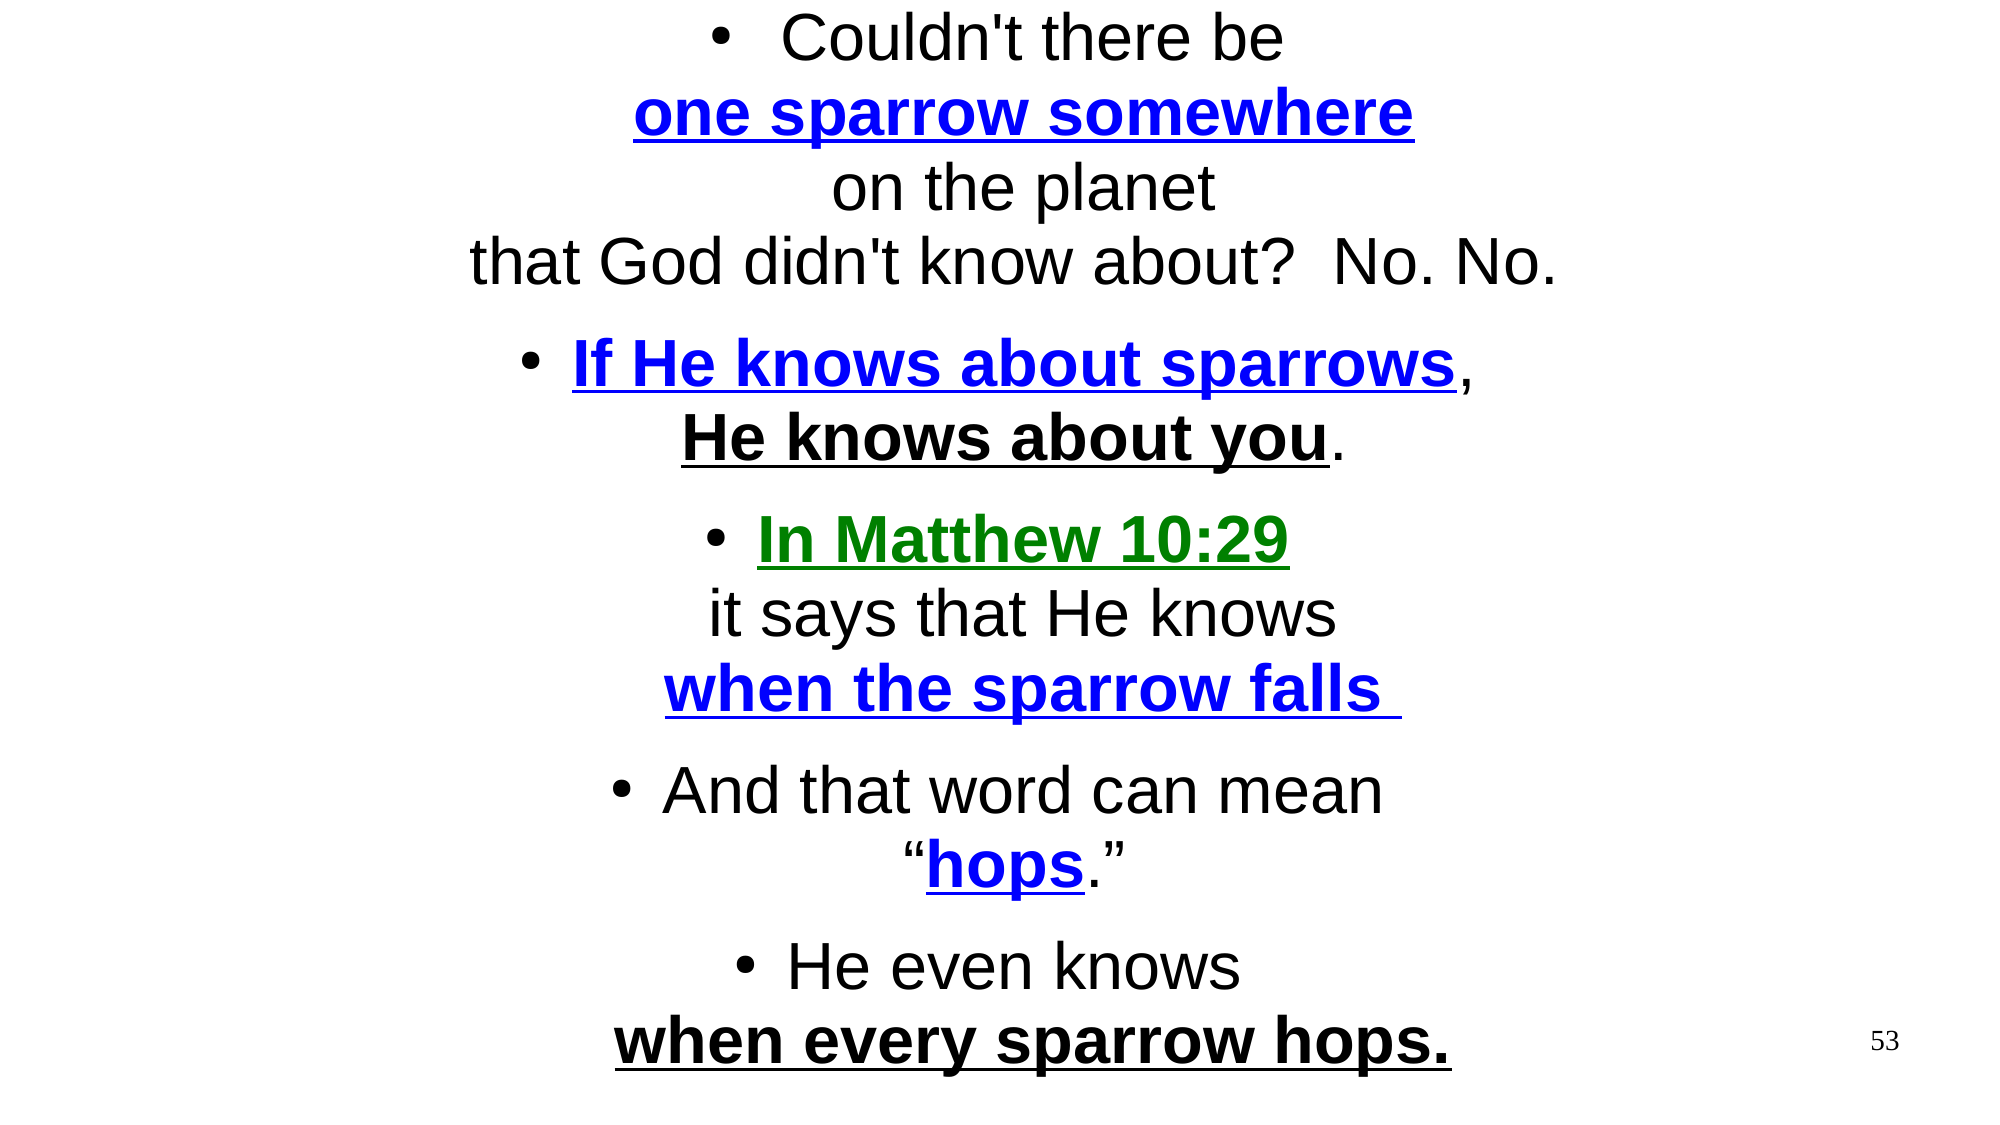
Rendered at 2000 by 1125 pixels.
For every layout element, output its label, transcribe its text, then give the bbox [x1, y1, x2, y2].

list Couldn't there be one sparrow somewhere on the planet that God didn't know about? No. No. If He knows about sparrows, He knows about you. In Matthew 10:29 it says that He knows when the sparrow falls And that word can mean “hops.” He even knows when every sparrow hops. [0, 0, 1996, 1123]
